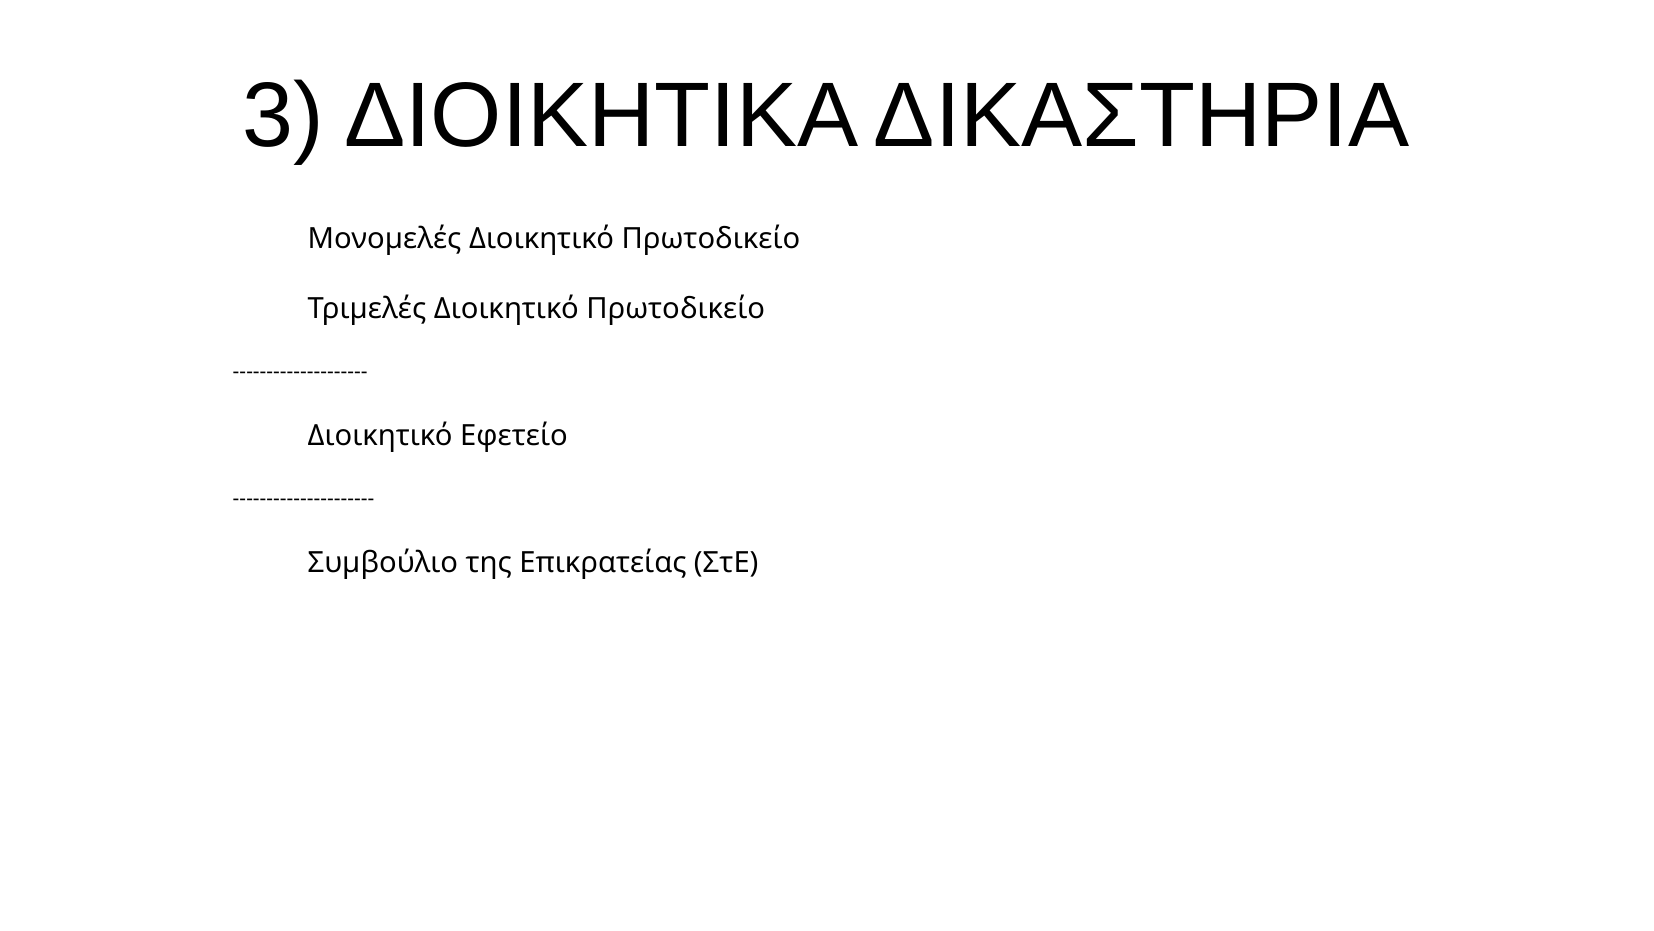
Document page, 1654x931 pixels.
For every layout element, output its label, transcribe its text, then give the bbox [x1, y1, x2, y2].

title 3) ΔΙΟΙΚΗΤΙΚΑ ΔΙΚΑΣΤΗΡΙΑ [82, 37, 1571, 193]
list Μονομελές Διοικητικό Πρωτοδικείο Τριμελές Διοικητικό Πρωτοδικείο -------------------- Διοικητικό Εφετείο --------------------- Συμβούλιο της Επικρατείας (ΣτΕ) [82, 217, 1571, 758]
